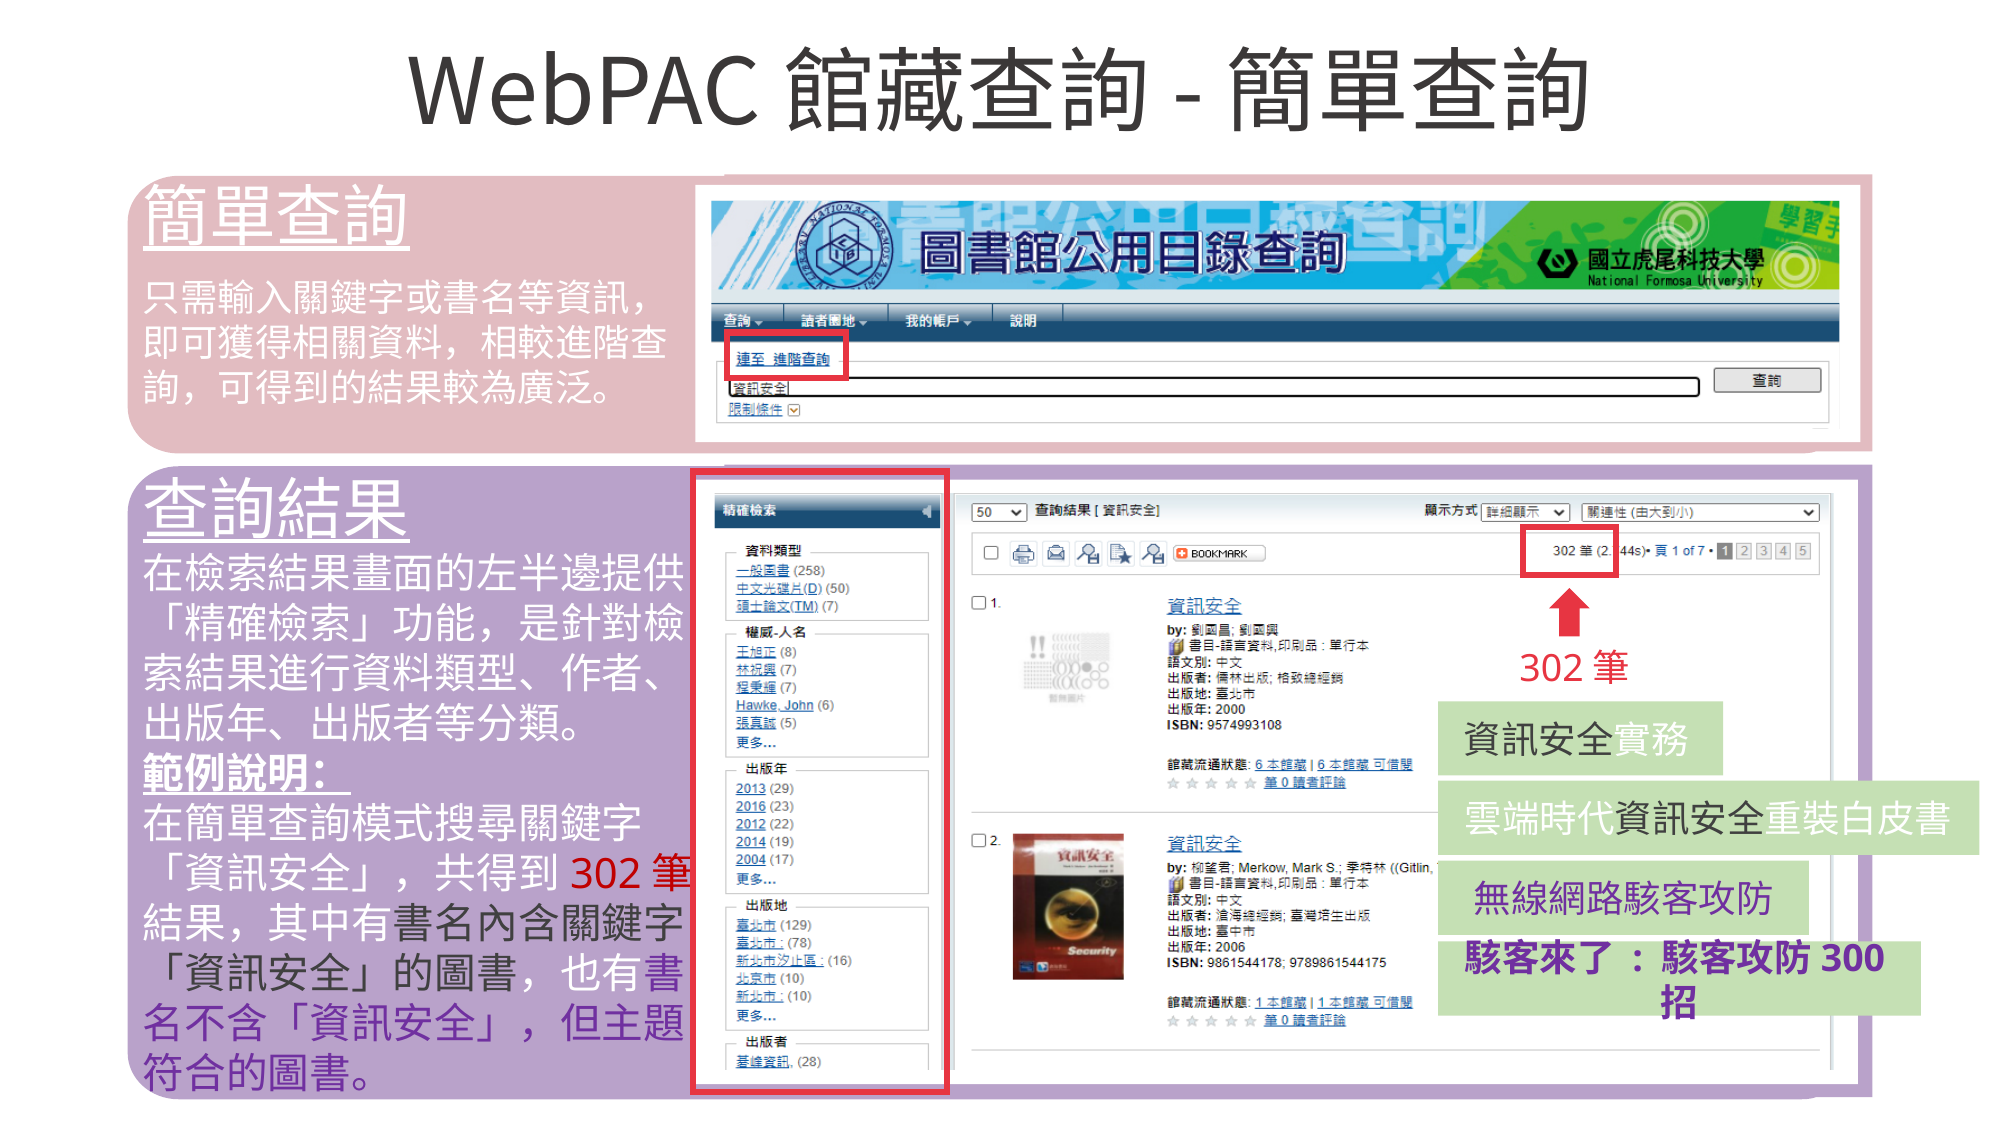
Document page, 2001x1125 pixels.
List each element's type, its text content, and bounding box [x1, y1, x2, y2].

picture [714, 493, 944, 1070]
text_box [696, 479, 944, 1085]
text_box [695, 184, 1861, 443]
picture [950, 493, 1834, 1070]
text_box 302筆 [1497, 636, 1653, 697]
text_box 無線網路駭客攻防 [1438, 860, 1809, 935]
text_box [950, 479, 1858, 780]
text_box 雲端時代資訊安全重裝白皮書 [1438, 780, 1980, 855]
text_box 查詢結果 在檢索結果畫面的左半邊提供 「精確檢索」功能，是針對檢 索結果進行資料類型、作者、 出版年、出版者等分類。 範例說明： 在簡單查詢模式搜尋關鍵字 「資訊安全」，共得到302筆 結果，其中有書名內含關鍵字 「資訊安全」的圖書，也有書 名不含「資訊安全」，但主題 符合的圖書。 [127, 464, 1873, 1100]
text_box [1834, 855, 1858, 941]
text_box [950, 1016, 1858, 1085]
title WebPAC館藏查詢-簡單查詢 [137, 32, 1863, 157]
text_box 資訊安全實務 [1438, 701, 1724, 776]
picture [711, 200, 1840, 429]
text_box 駭客來了 : 駭客攻防300招 [1438, 941, 1921, 1016]
text_box 簡單查詢 只需輸入關鍵字或書名等資訊， 即可獲得相關資料，相較進階查 詢，可得到的結果較為廣泛。 [127, 174, 1873, 454]
text_box [1549, 588, 1590, 636]
